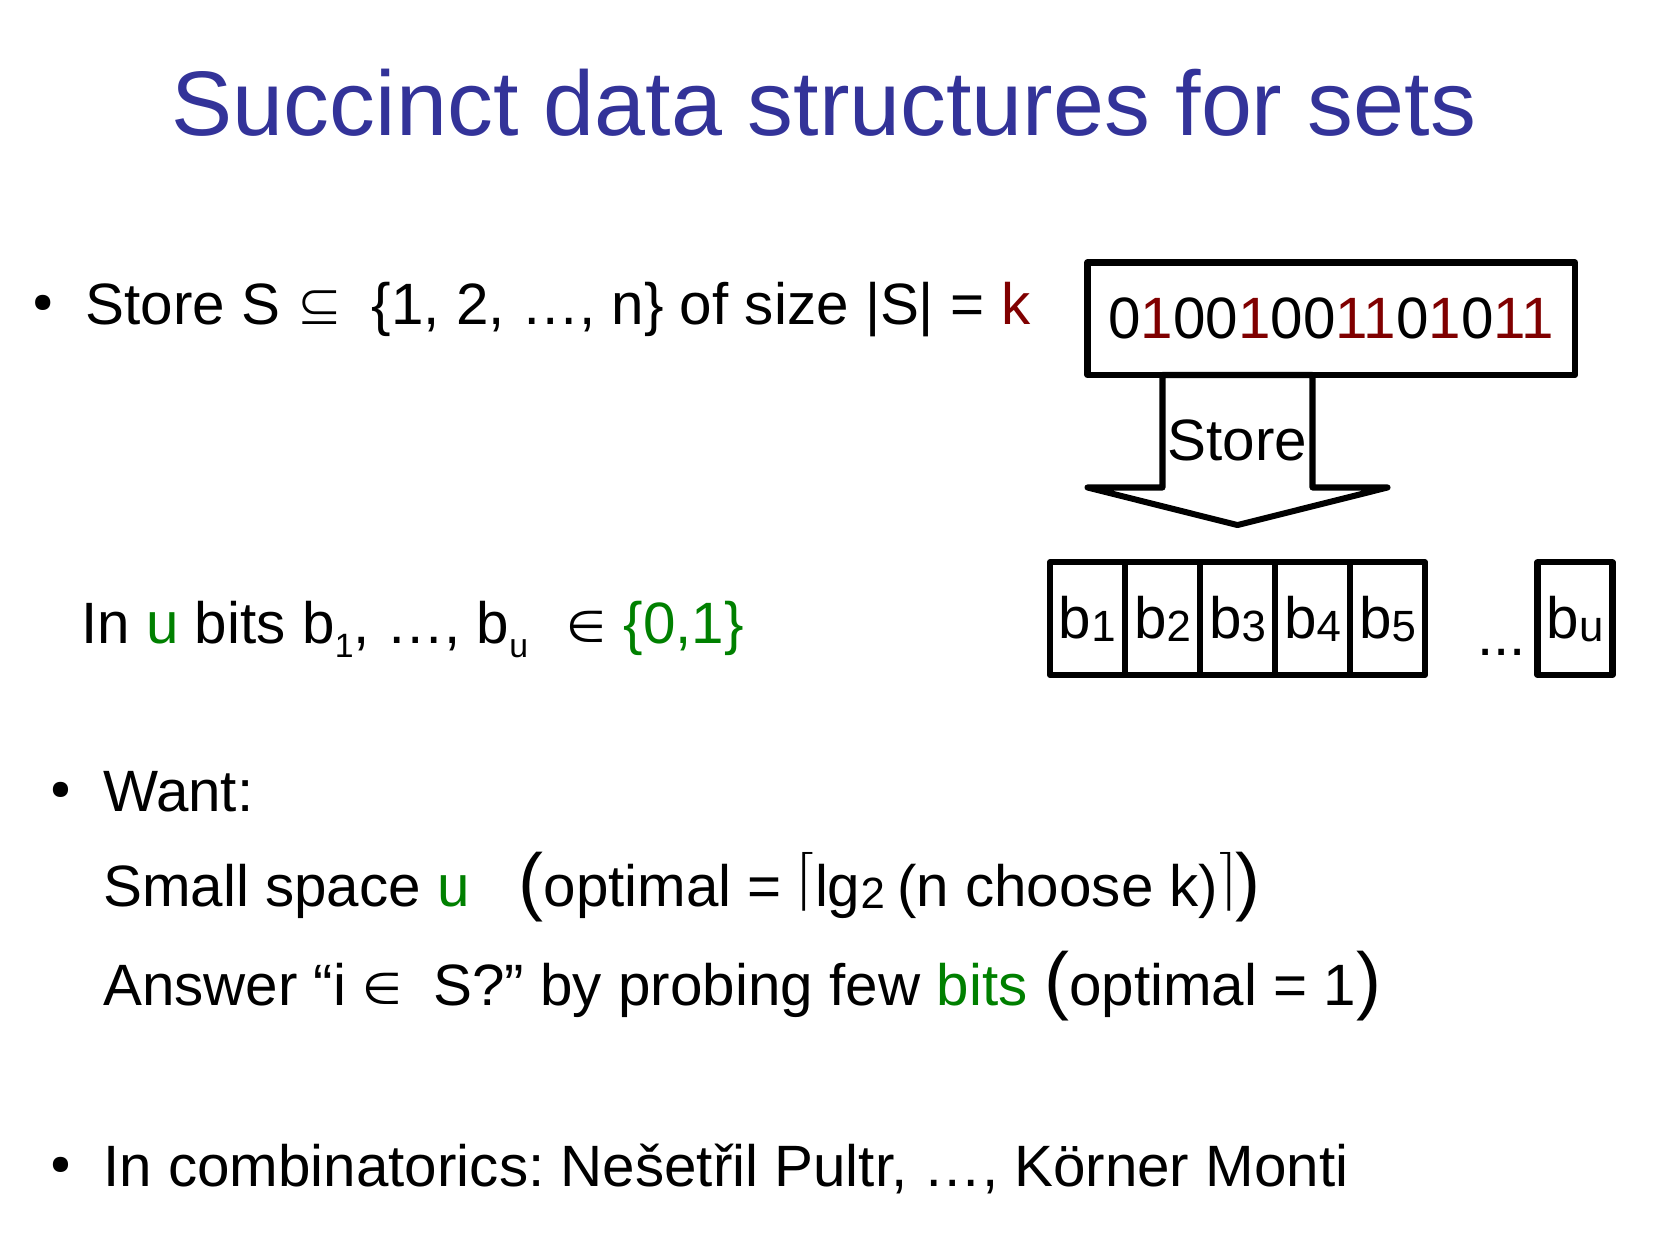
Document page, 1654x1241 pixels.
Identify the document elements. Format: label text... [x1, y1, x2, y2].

text_box 01001001101011 [1087, 262, 1576, 376]
text_box ... [1462, 595, 1576, 675]
text_box b4 [1275, 562, 1350, 675]
title Succinct data structures for sets [0, 0, 1651, 207]
text_box b1 [1049, 562, 1124, 675]
text_box b5 [1350, 562, 1426, 675]
text_box bu [1537, 562, 1613, 675]
text_box b2 [1124, 562, 1200, 675]
text_box Store [1087, 375, 1388, 526]
list Store S  {1, 2, …, n} of size |S| = k In u bits b1, …, bu  {0,1} Want: Small space u (optimal = lg2 (n choose k)) Answer “i  S?” by probing few bits (optimal = 1) In combinatorics: Nešetřil Pultr, …, Körner Monti [0, 184, 1654, 1238]
text_box b3 [1200, 562, 1275, 675]
